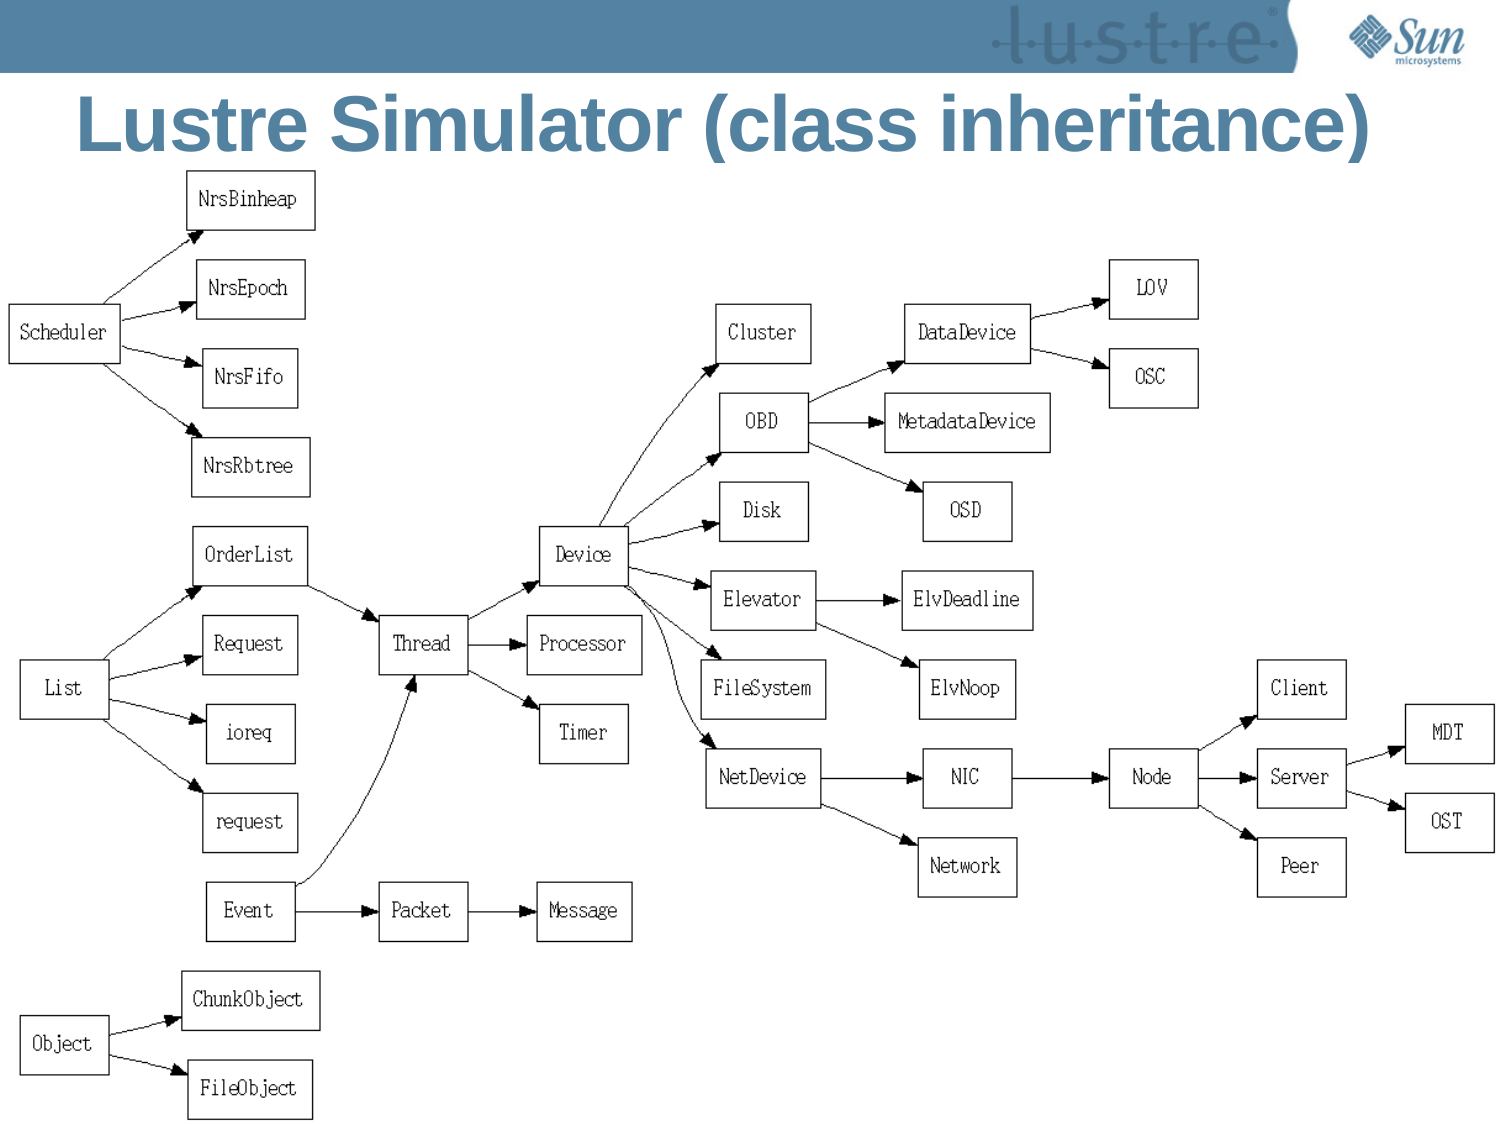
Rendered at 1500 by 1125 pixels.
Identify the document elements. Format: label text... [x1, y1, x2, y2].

picture [0, 0, 1500, 91]
title Lustre Simulator (class inheritance) [75, 87, 1437, 163]
picture [0, 163, 1500, 1125]
